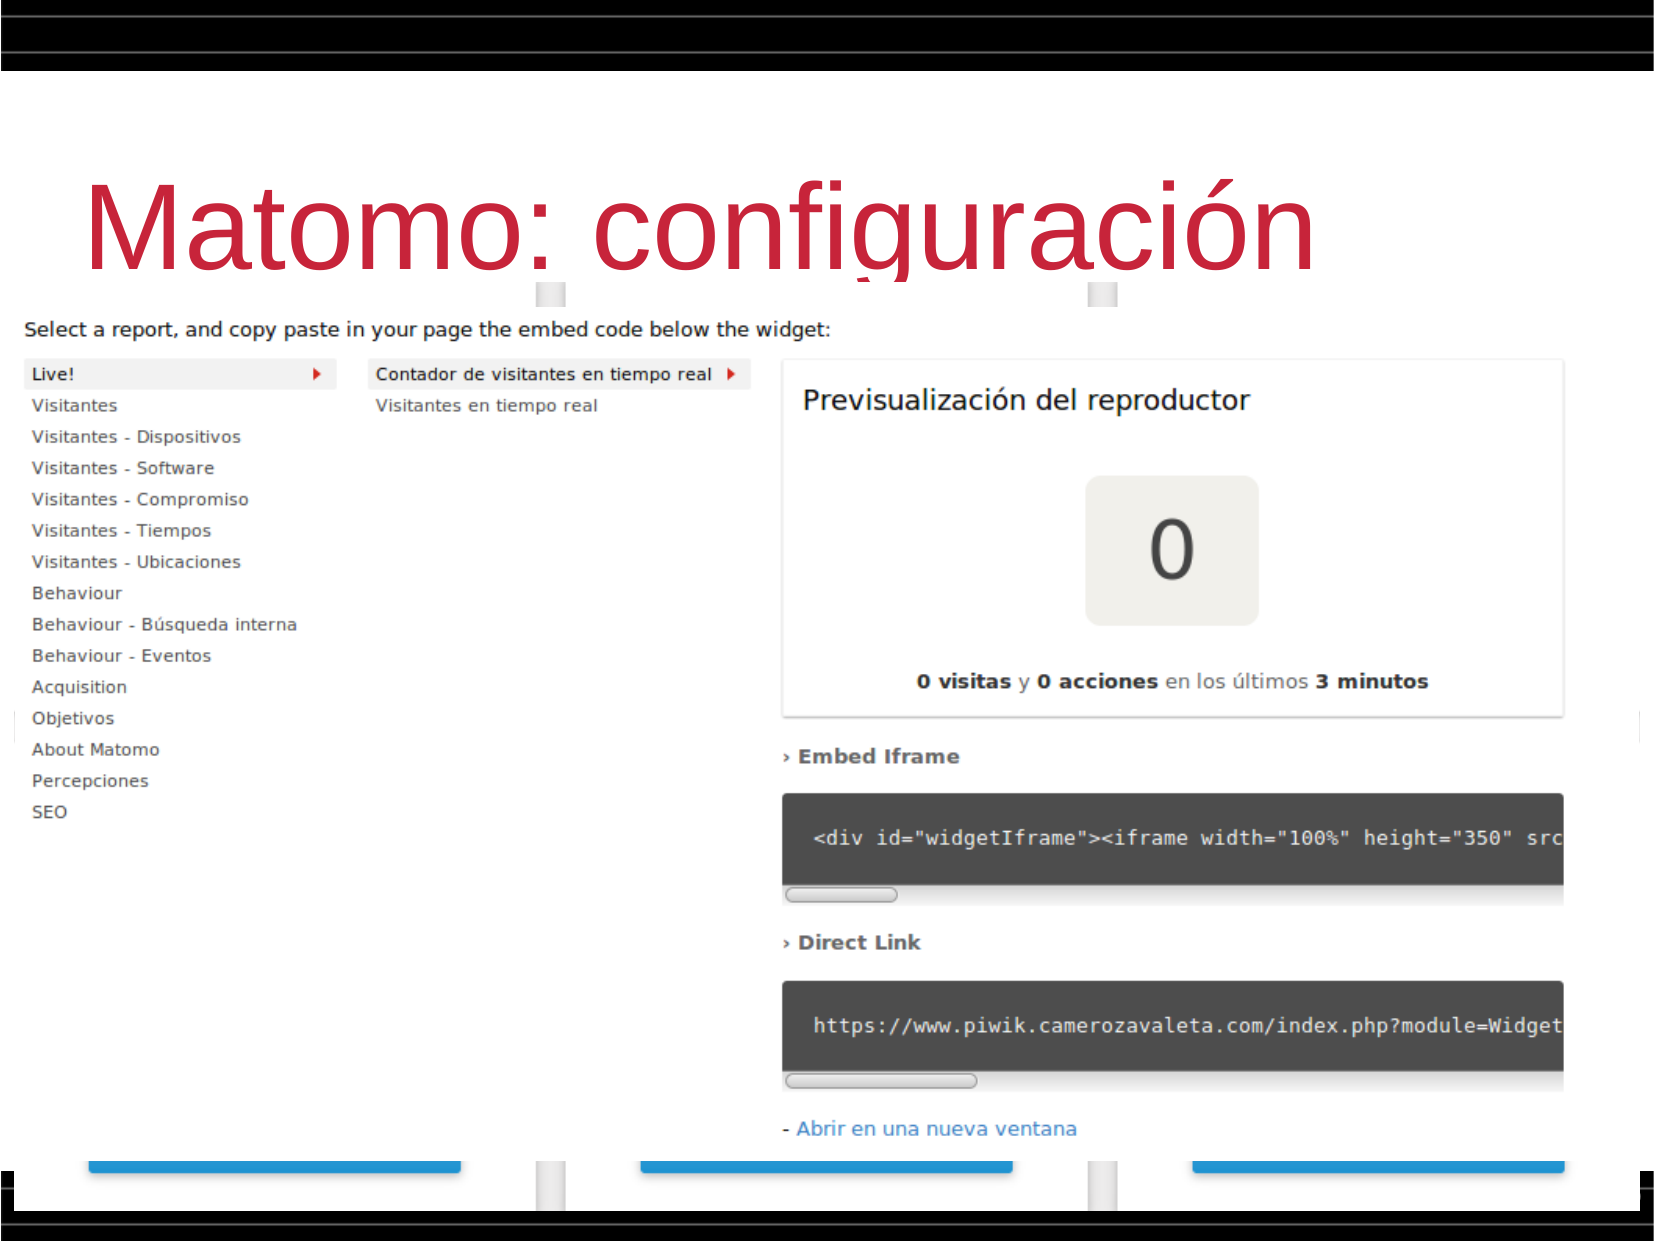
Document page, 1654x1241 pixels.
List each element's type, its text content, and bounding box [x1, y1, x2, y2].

title Matomo: configuración [82, 123, 1571, 282]
picture [1, 0, 1654, 71]
picture [1, 282, 1654, 1241]
